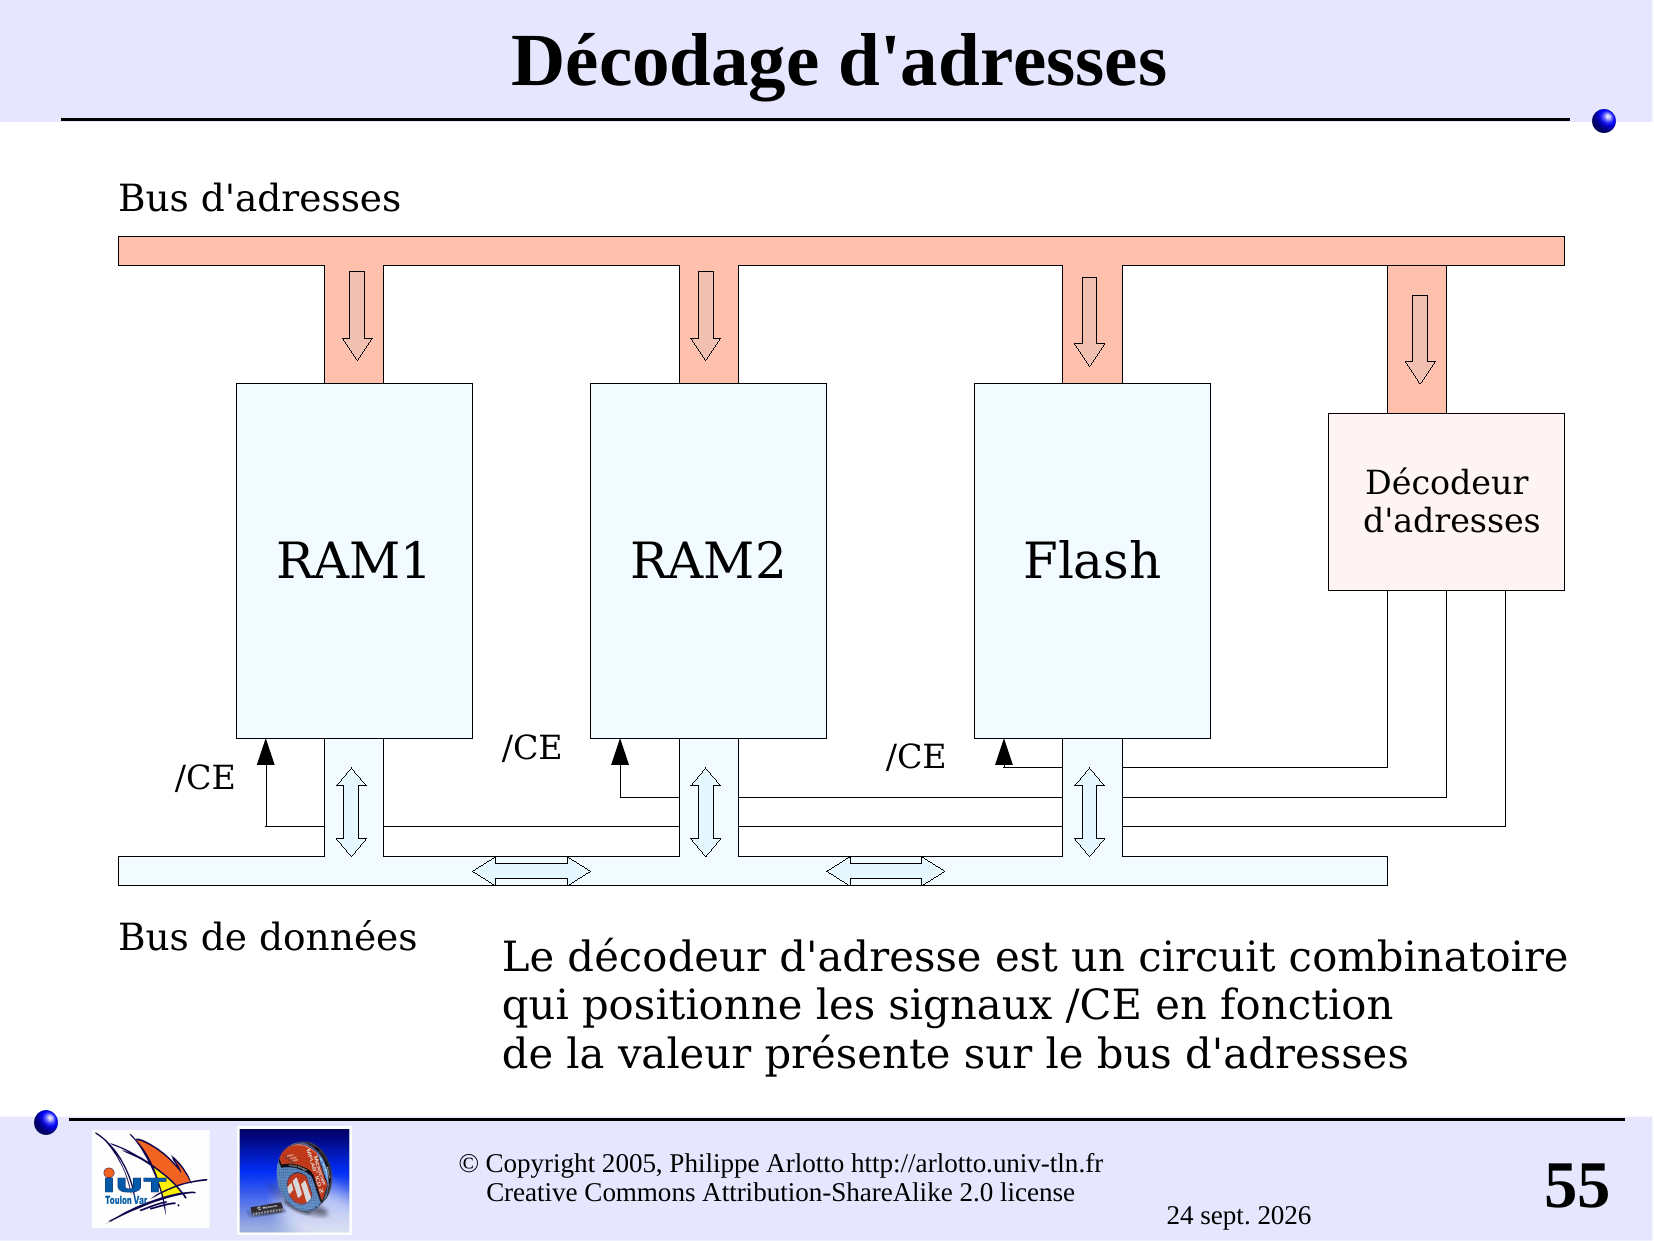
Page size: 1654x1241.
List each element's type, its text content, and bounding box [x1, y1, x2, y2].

text_box [118, 236, 1565, 414]
text_box RAM2 [590, 383, 827, 739]
text_box /CE [175, 758, 237, 798]
picture [237, 1126, 352, 1235]
text_box /CE [501, 729, 564, 768]
text_box Décodeur d'adresses [1328, 413, 1565, 591]
text_box RAM1 [236, 383, 473, 739]
text_box /CE [885, 738, 947, 777]
title Décodage d'adresses [95, 11, 1585, 110]
text_box Le décodeur d'adresse est un circuit combinatoire qui positionne les signaux /CE en fonction de la valeur présente sur le bus d'adresses [501, 932, 1570, 1078]
text_box Flash [974, 383, 1211, 739]
text_box Bus d'adresses [118, 177, 402, 221]
text_box [118, 738, 1388, 886]
text_box Bus de données [118, 915, 518, 959]
